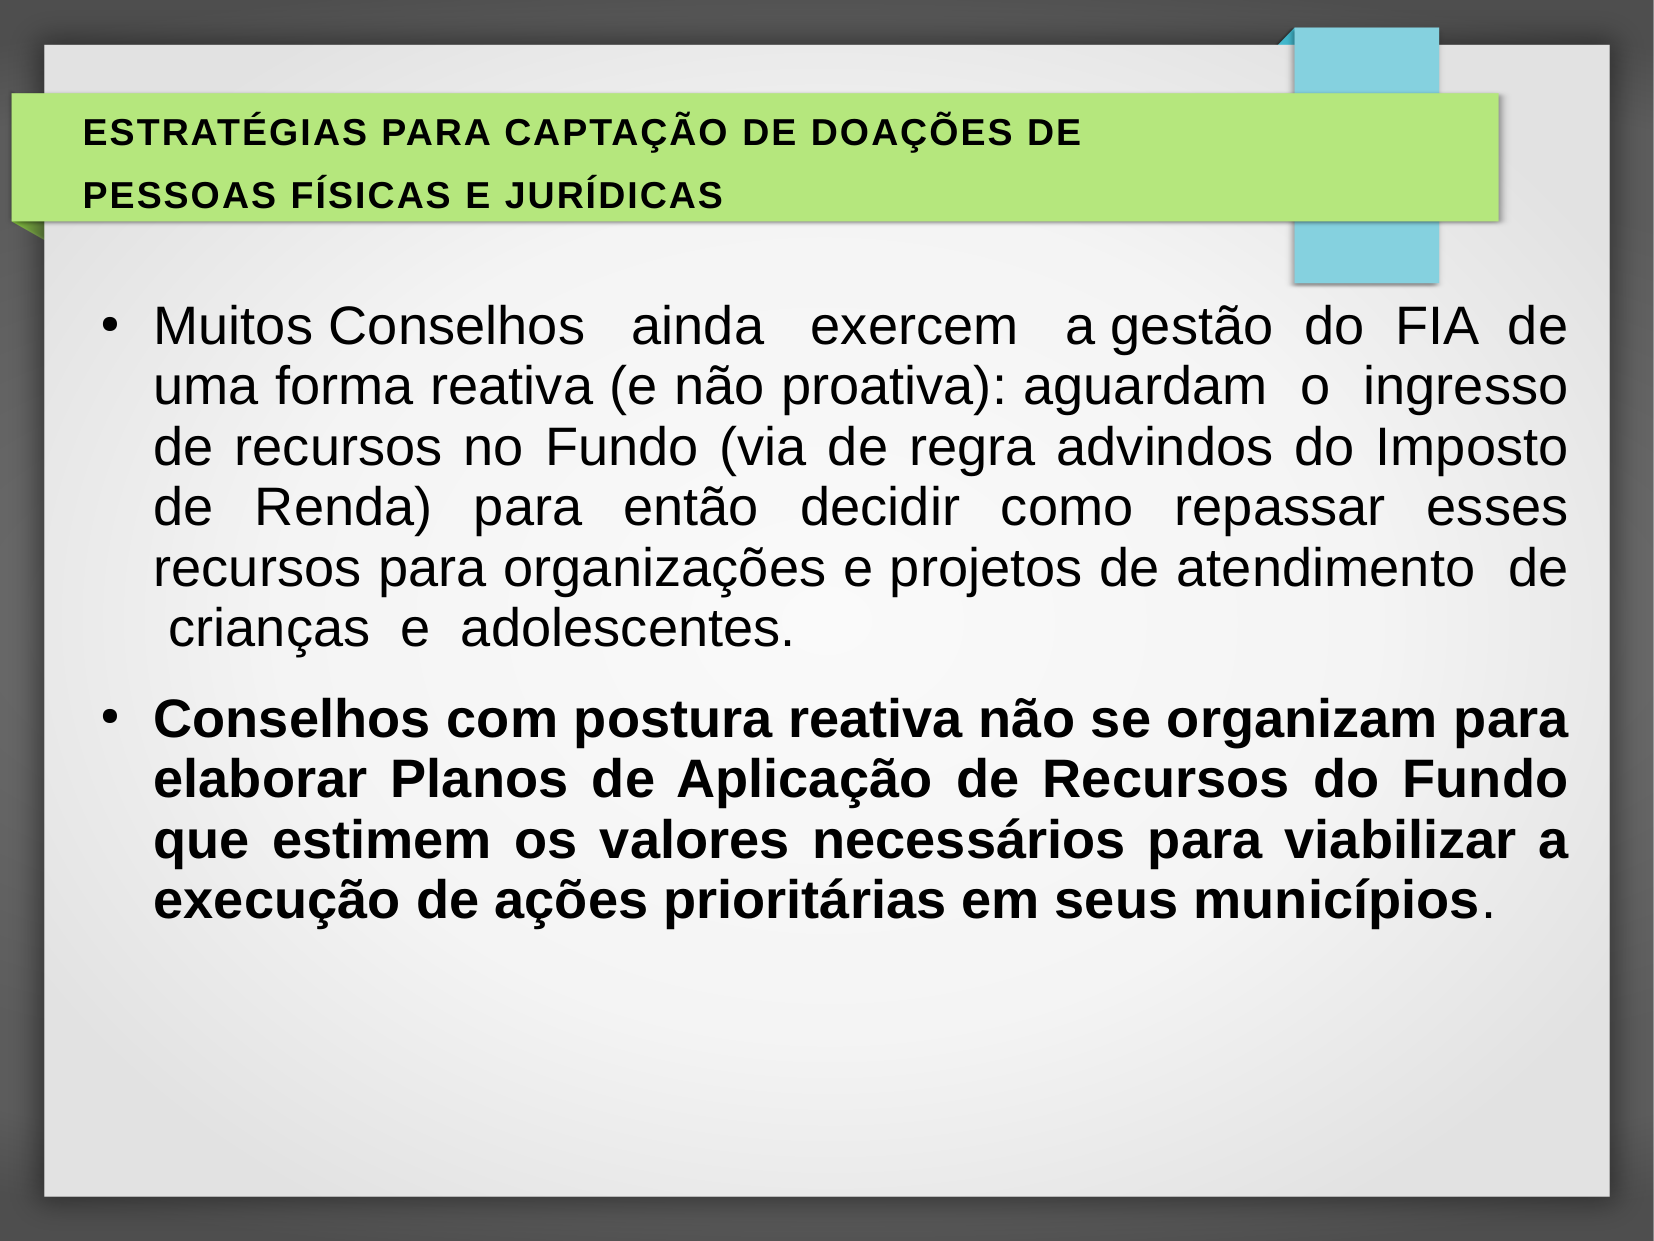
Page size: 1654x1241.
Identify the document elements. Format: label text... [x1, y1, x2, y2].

list Muitos Conselhos ainda exercem a gestão do FIA de uma forma reativa (e não proativa): aguardam o ingresso de recursos no Fundo (via de regra advindos do Imposto de Renda) para então decidir como repassar esses recursos para organizações e projetos de atendimento de crianças e adolescentes. Conselhos com postura reativa não se organizam para elaborar Planos de Aplicação de Recursos do Fundo que estimem os valores necessários para viabilizar a execução de ações prioritárias em seus municípios. [82, 295, 1571, 1015]
picture [0, 0, 1654, 1241]
title ESTRATÉGIAS PARA CAPTAÇÃO DE DOAÇÕES DE PESSOAS FÍSICAS E JURÍDICAS [82, 90, 1264, 217]
